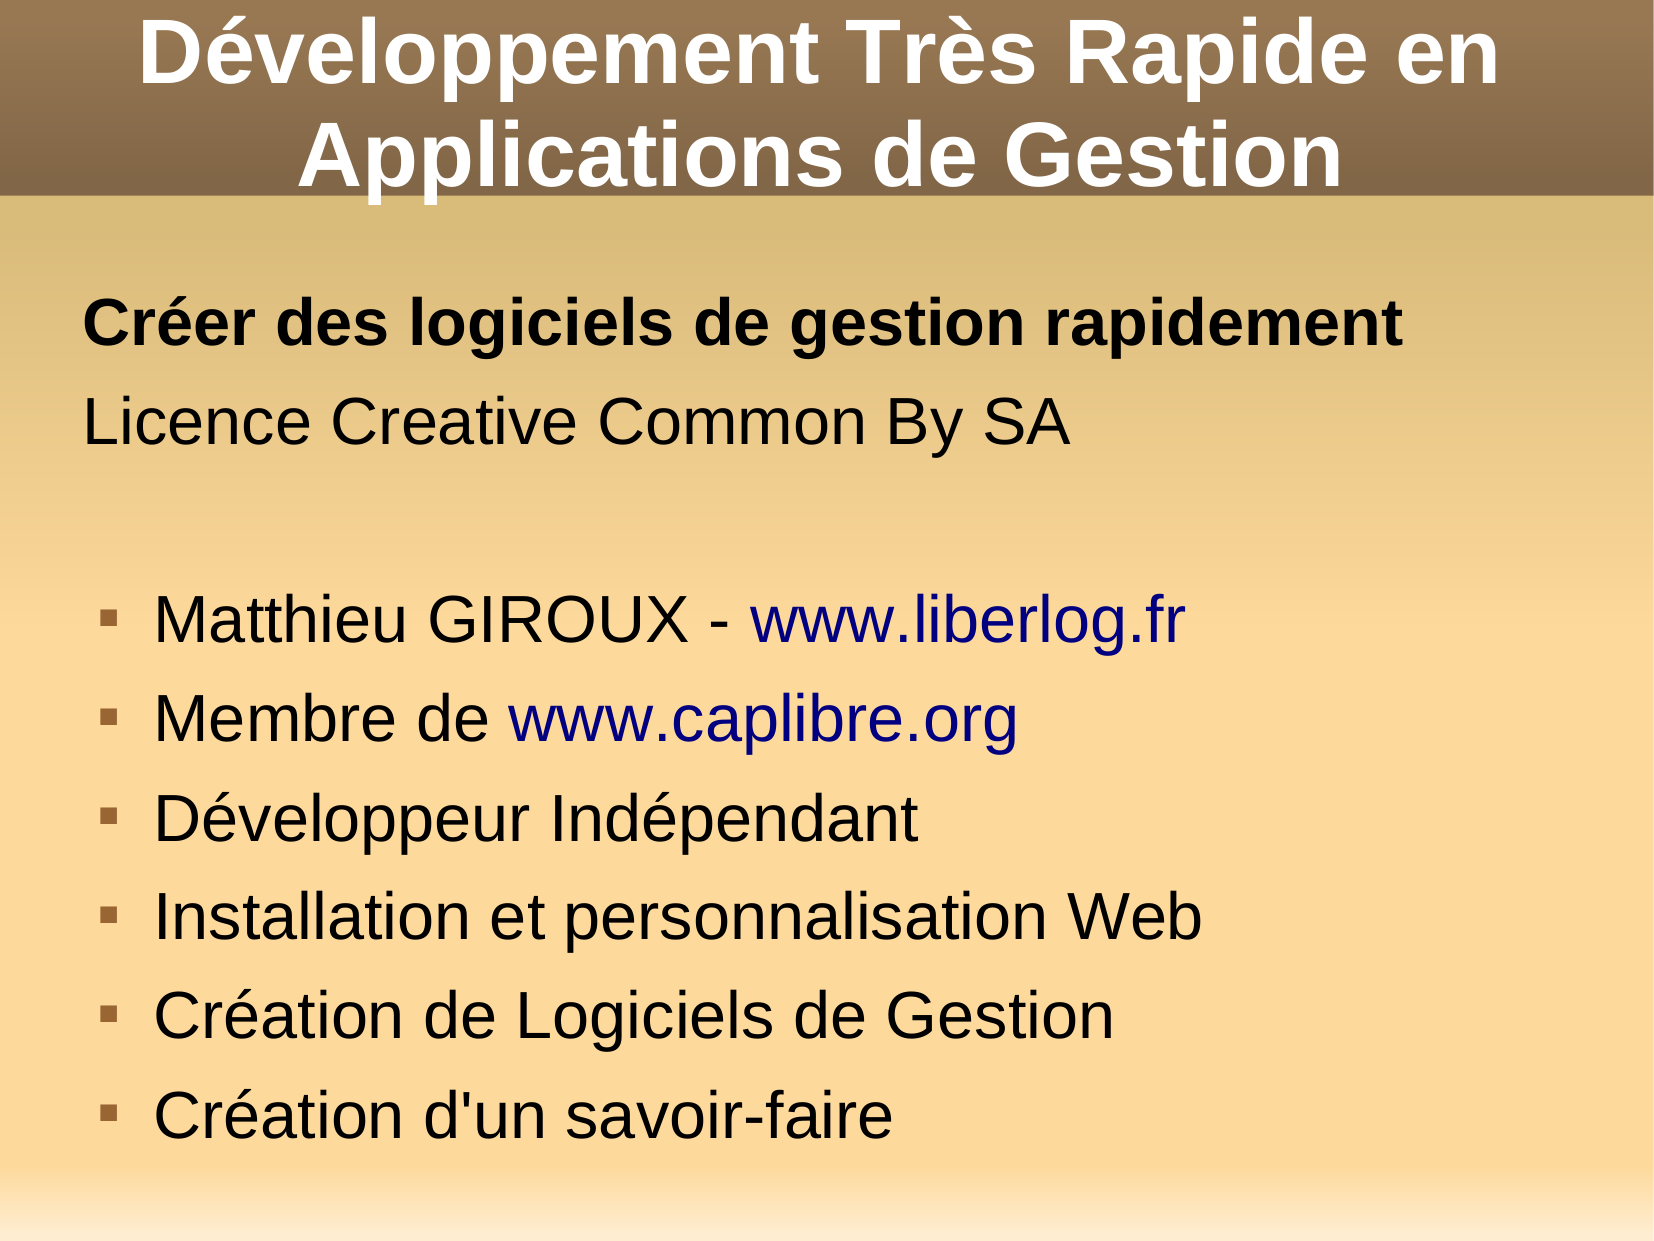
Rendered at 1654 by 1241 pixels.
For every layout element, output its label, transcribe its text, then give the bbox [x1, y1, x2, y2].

picture [0, 0, 1654, 1241]
title Développement Très Rapide en Applications de Gestion [76, 0, 1565, 208]
list Créer des logiciels de gestion rapidement Licence Creative Common By SA Matthieu GIROUX - www.liberlog.fr Membre de www.caplibre.org Développeur Indépendant Installation et personnalisation Web Création de Logiciels de Gestion Création d'un savoir-faire [82, 290, 1571, 1241]
